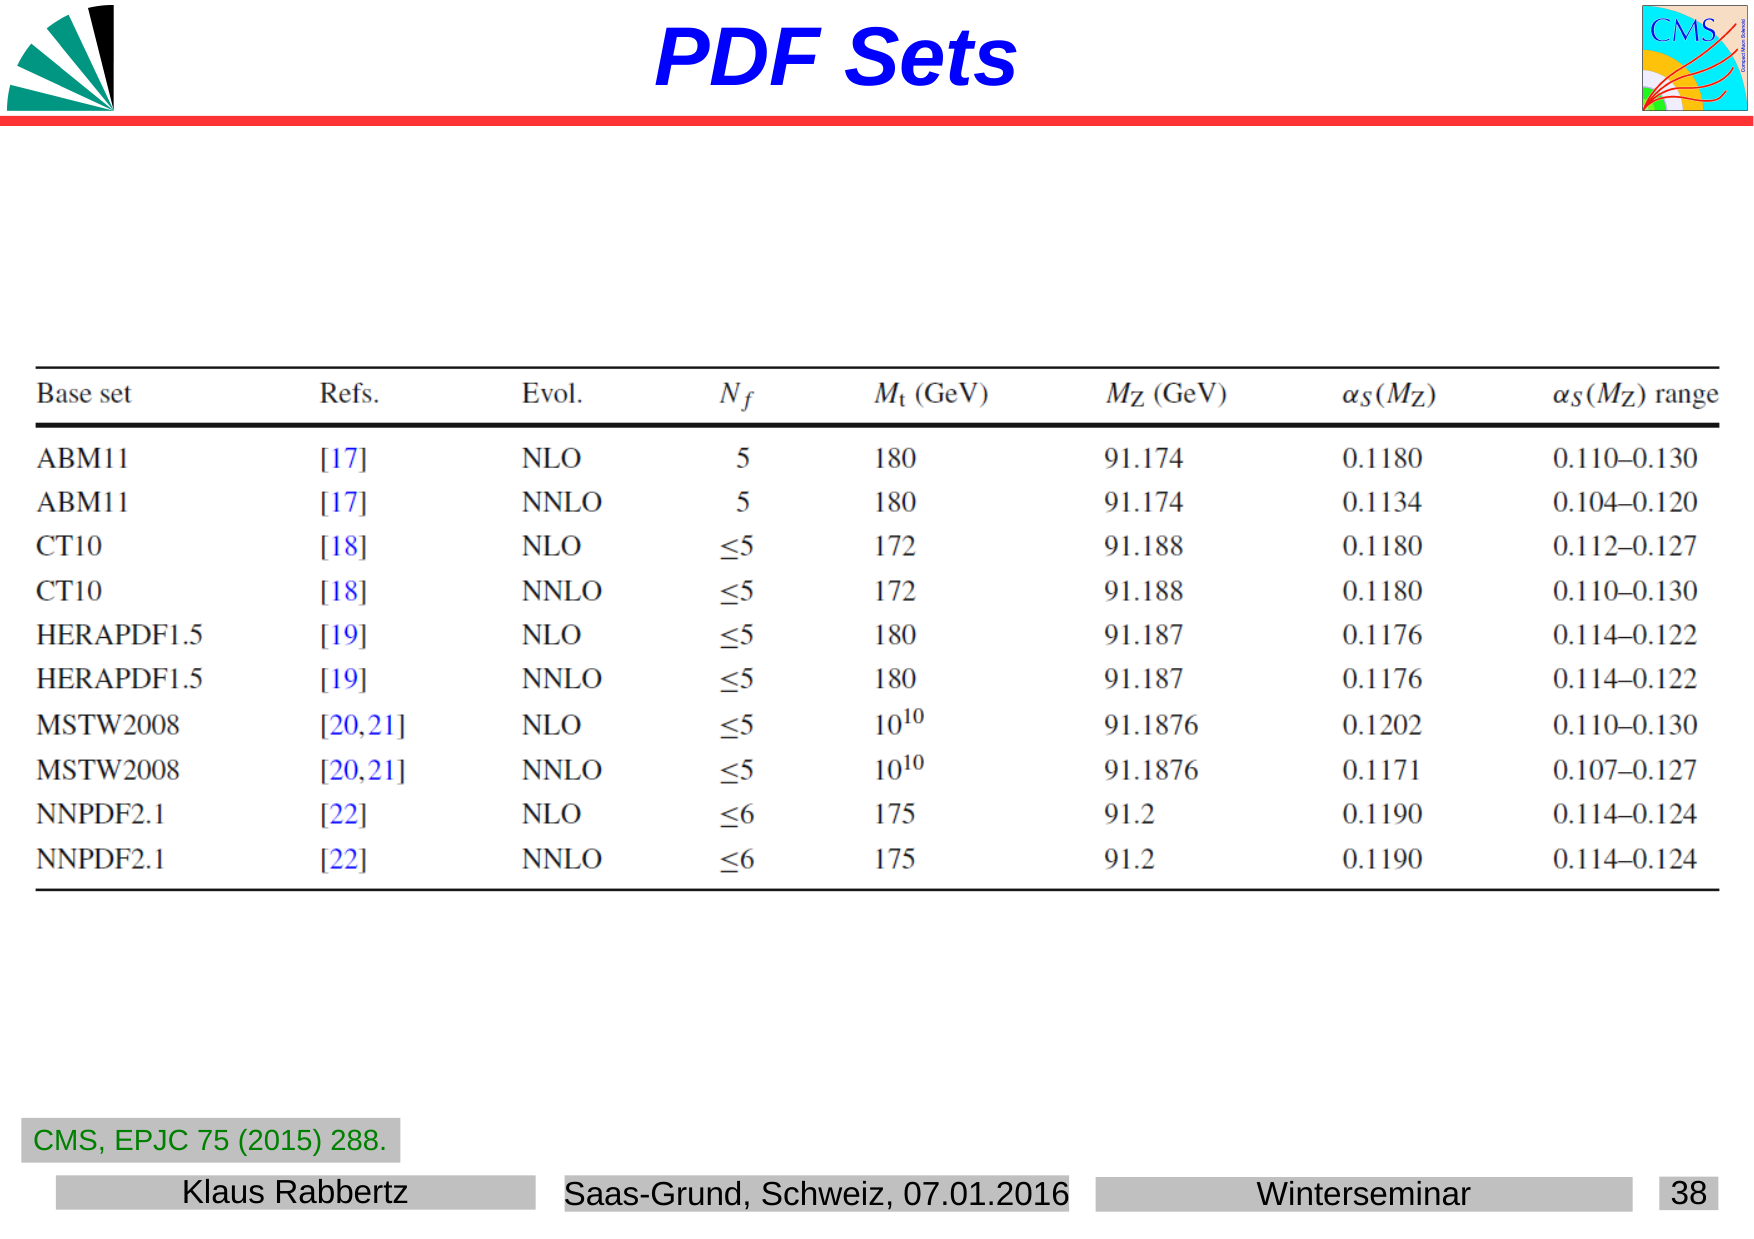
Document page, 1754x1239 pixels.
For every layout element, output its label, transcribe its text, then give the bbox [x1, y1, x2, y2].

text_box CMS, EPJC 75 (2015) 288. [21, 1117, 401, 1163]
picture [7, 5, 114, 112]
picture [1642, 5, 1748, 111]
picture [22, 359, 1737, 905]
title PDF Sets [129, 0, 1545, 114]
